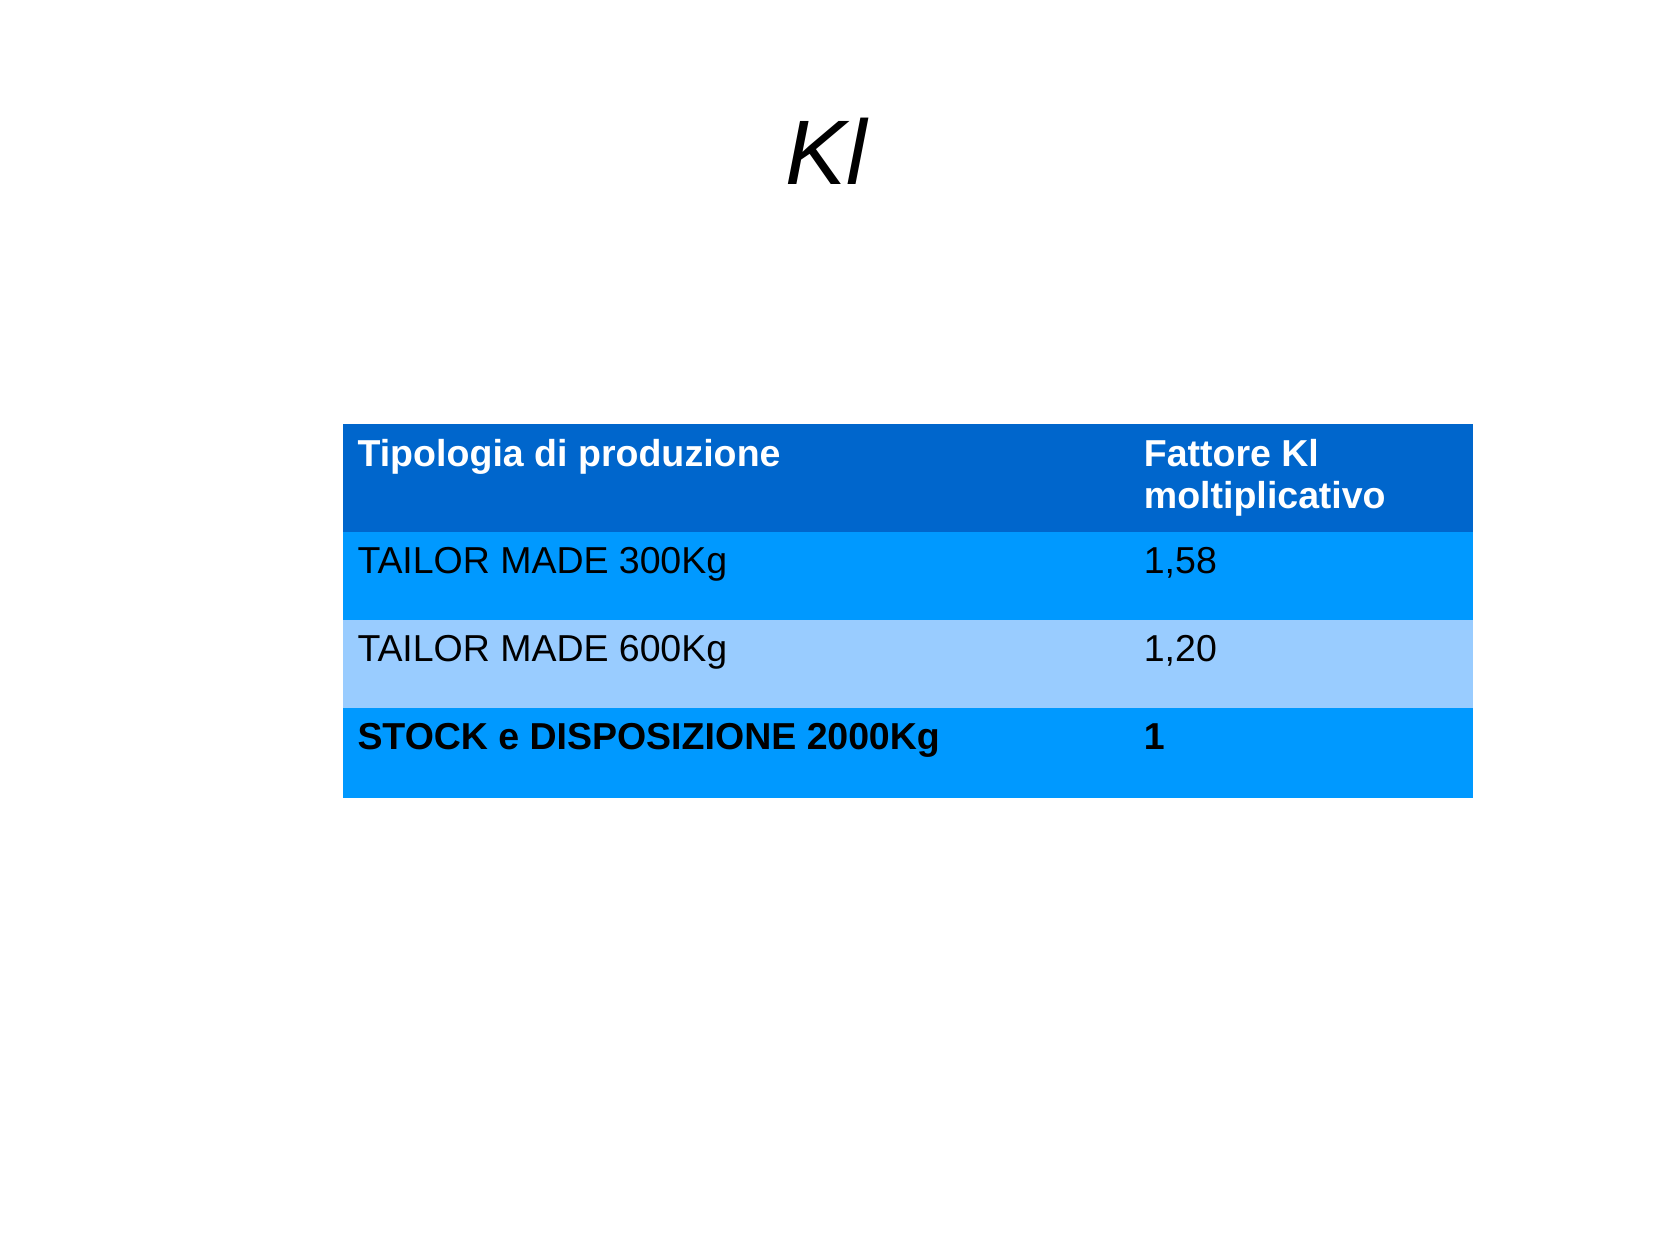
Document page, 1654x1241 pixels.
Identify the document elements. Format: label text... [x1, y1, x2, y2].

table_cell [1094, 708, 1129, 798]
title Kl [82, 56, 1571, 250]
table_header [1094, 424, 1129, 532]
table_cell TAILOR MADE 300Kg [343, 532, 1094, 620]
table_cell [1094, 532, 1129, 620]
table_cell 1,58 [1129, 532, 1473, 620]
table_header Fattore Kl moltiplicativo [1129, 424, 1473, 532]
table_header Tipologia di produzione [343, 424, 1094, 532]
table_cell STOCK e DISPOSIZIONE 2000Kg [343, 708, 1094, 798]
table_cell [1094, 620, 1129, 708]
table_cell 1 [1129, 708, 1473, 798]
table_cell TAILOR MADE 600Kg [343, 620, 1094, 708]
table_cell 1,20 [1129, 620, 1473, 708]
